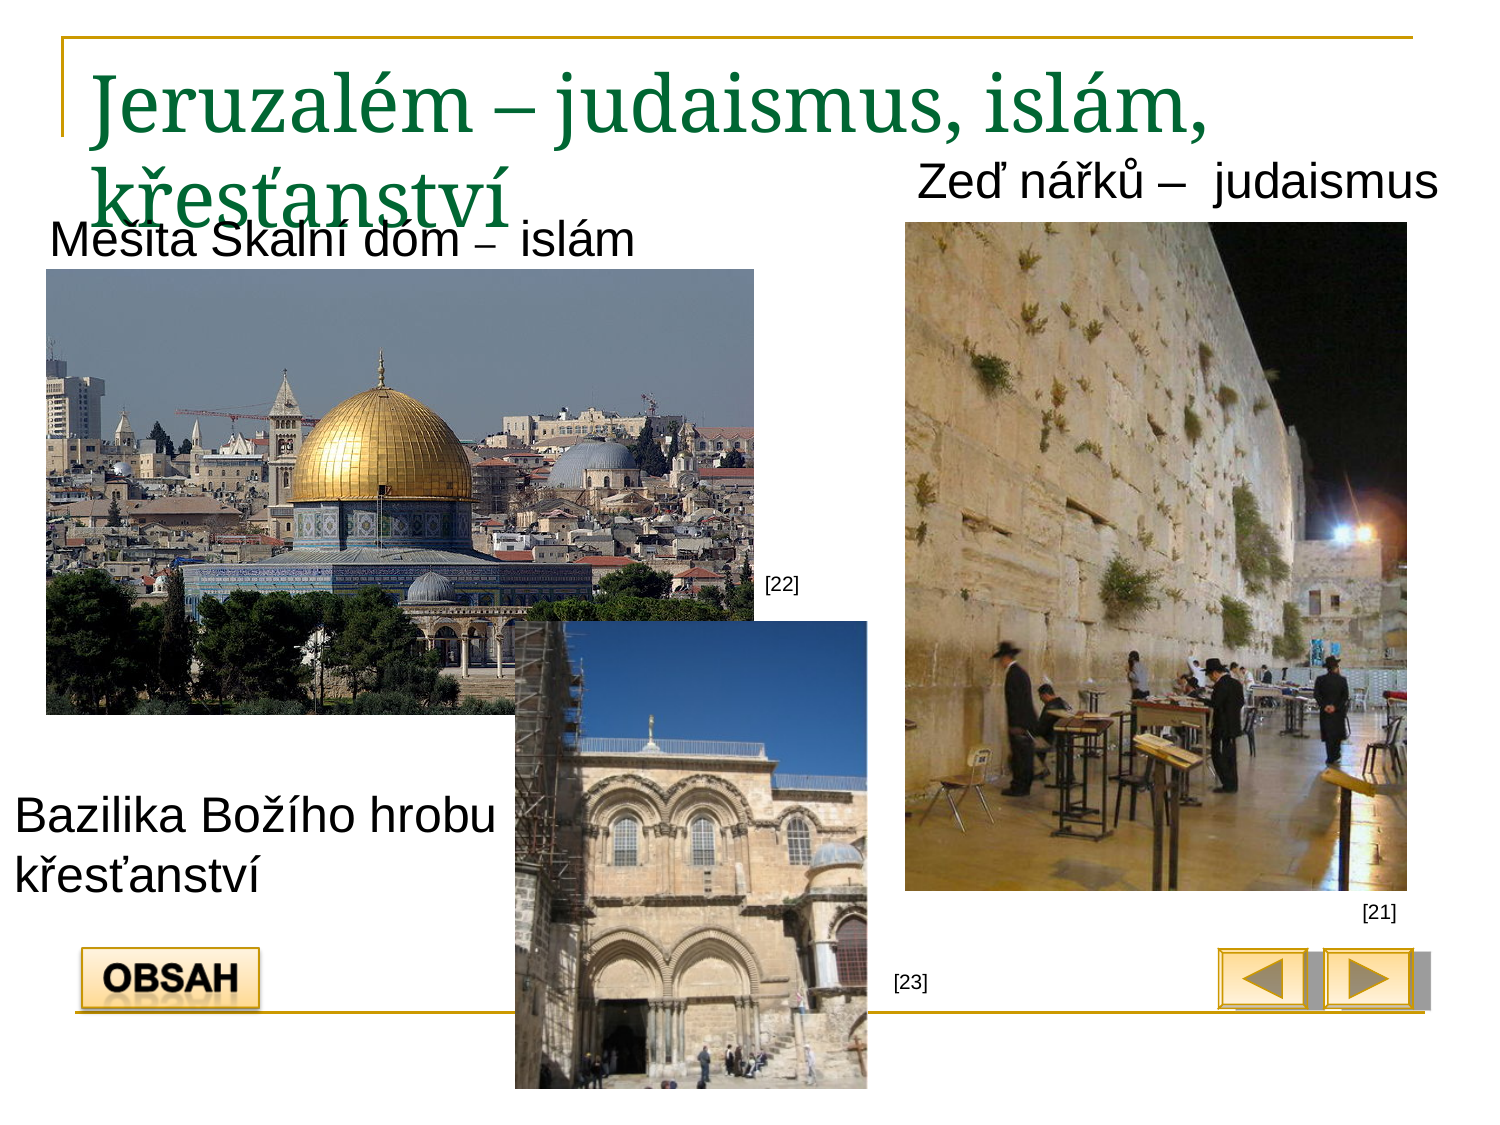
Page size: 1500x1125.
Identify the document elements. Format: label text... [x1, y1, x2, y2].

text_box [1220, 949, 1308, 1009]
text_box [22] [749, 562, 833, 603]
text_box Bazilika Božího hrobu křesťanství [0, 774, 516, 911]
text_box [23] [878, 960, 961, 1002]
text_box Mešita Skalní dóm – islám [35, 199, 662, 275]
text_box Zeď nářků – judaismus [902, 140, 1500, 217]
text_box [1325, 949, 1413, 1009]
picture [46, 269, 868, 1089]
picture [905, 222, 1407, 891]
title Jeruzalém – judaismus, islám, křesťanství [75, 45, 1426, 233]
picture [69, 938, 272, 1055]
text_box [21] [1347, 890, 1430, 932]
